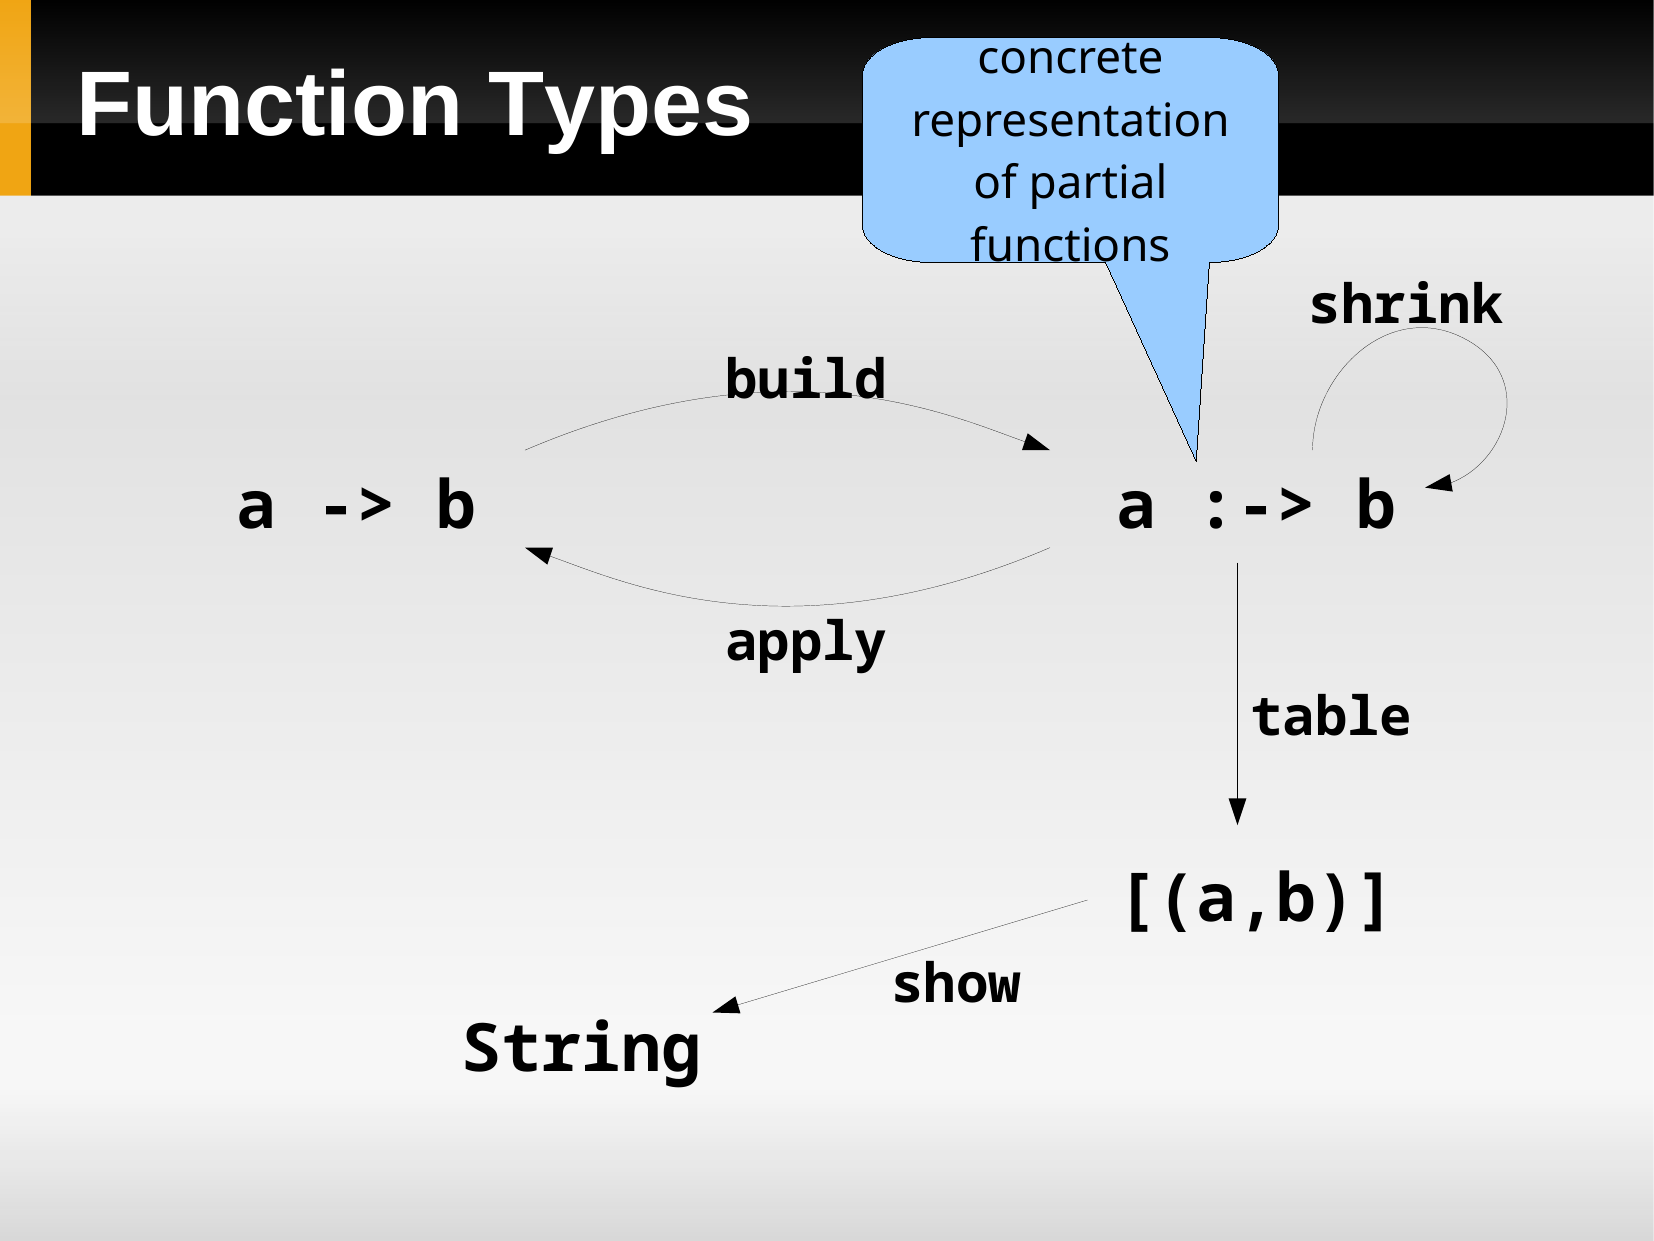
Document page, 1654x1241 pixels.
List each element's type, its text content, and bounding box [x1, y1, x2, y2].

text_box concrete representation of partial functions [862, 37, 1279, 462]
text_box apply [637, 595, 976, 676]
text_box [(a,b)] [1087, 842, 1426, 938]
text_box table [1162, 670, 1501, 751]
picture [0, 0, 1654, 1241]
text_box build [637, 332, 976, 413]
text_box shrink [1237, 257, 1576, 338]
text_box show [787, 937, 1126, 1018]
text_box show [787, 937, 960, 989]
text_box String [412, 992, 751, 1088]
text_box a -> b [187, 450, 526, 545]
title Function Types [76, 7, 1565, 200]
text_box a :-> b [1087, 450, 1426, 545]
